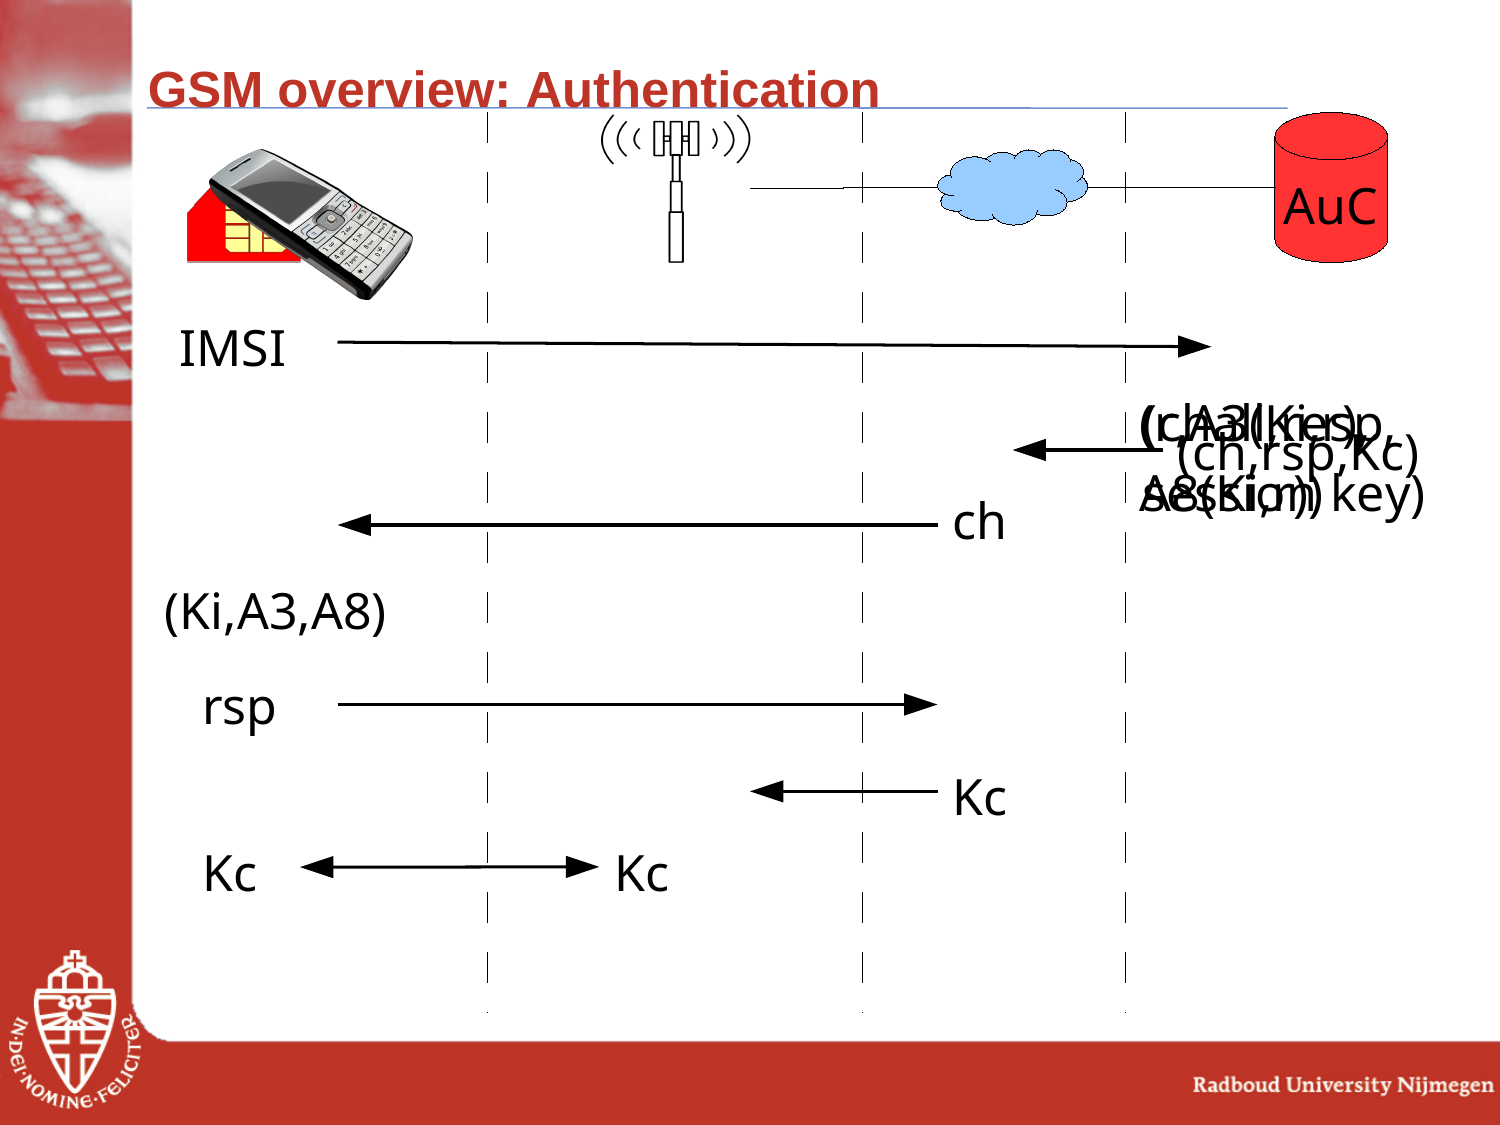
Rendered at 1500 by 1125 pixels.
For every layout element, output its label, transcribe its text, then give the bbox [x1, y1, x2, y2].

text_box rsp [187, 657, 376, 743]
text_box AuC [1274, 112, 1388, 263]
text_box (r,A3(Ki,r), A8(Ki,r)) [1125, 375, 1500, 679]
picture [0, 0, 1500, 1125]
text_box IMSI [165, 299, 338, 385]
text_box Kc [600, 825, 788, 910]
title GSM overview: Authentication [147, 0, 1491, 122]
text_box [937, 149, 1088, 226]
text_box Kc [187, 825, 301, 910]
text_box Kc [937, 747, 1126, 833]
text_box ch [937, 472, 1125, 557]
text_box (Ki,A3,A8) [150, 562, 563, 647]
